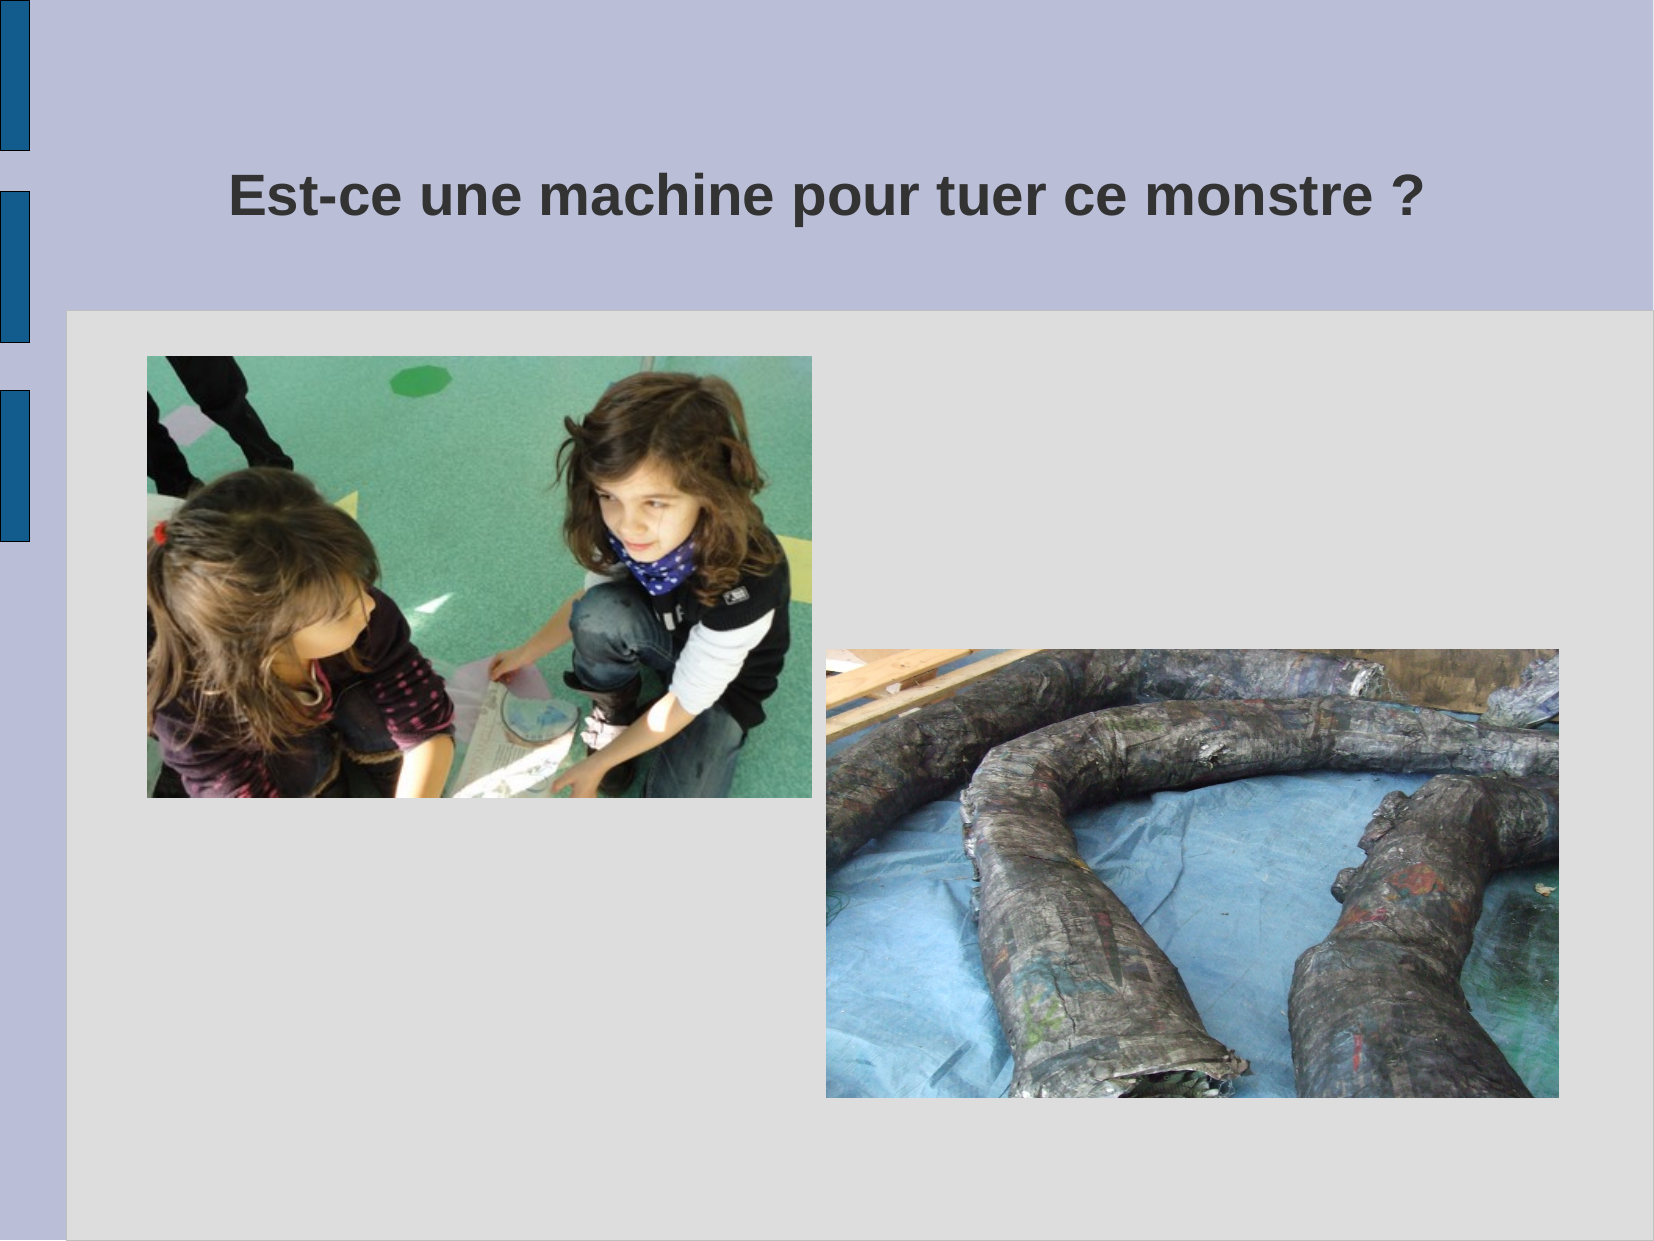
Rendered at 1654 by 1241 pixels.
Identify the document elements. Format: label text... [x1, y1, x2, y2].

title Est-ce une machine pour tuer ce monstre ? [121, 91, 1534, 299]
picture [826, 649, 1559, 1098]
picture [147, 356, 812, 798]
